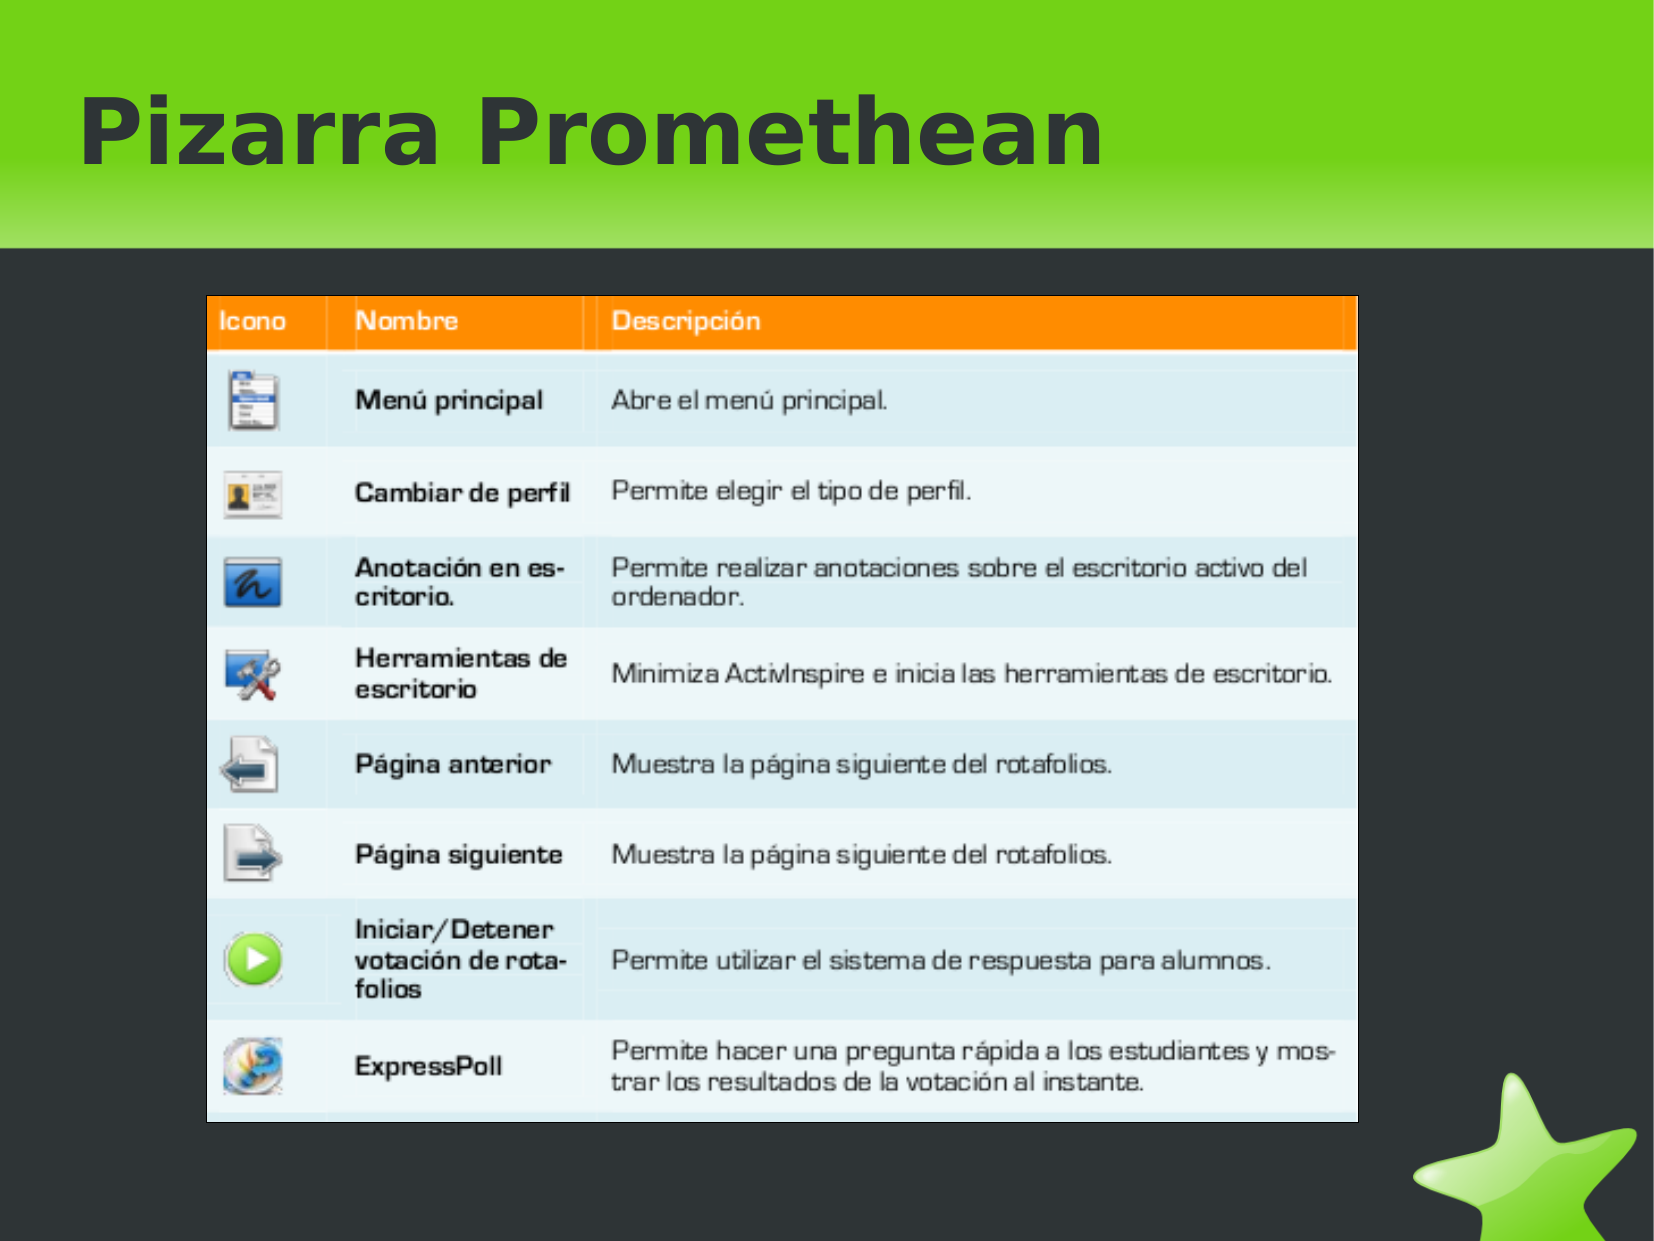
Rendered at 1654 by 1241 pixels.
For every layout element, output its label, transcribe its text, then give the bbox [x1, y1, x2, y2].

list [82, 290, 1571, 1094]
title Pizarra Promethean [76, 36, 1565, 229]
picture [0, 0, 1654, 1241]
